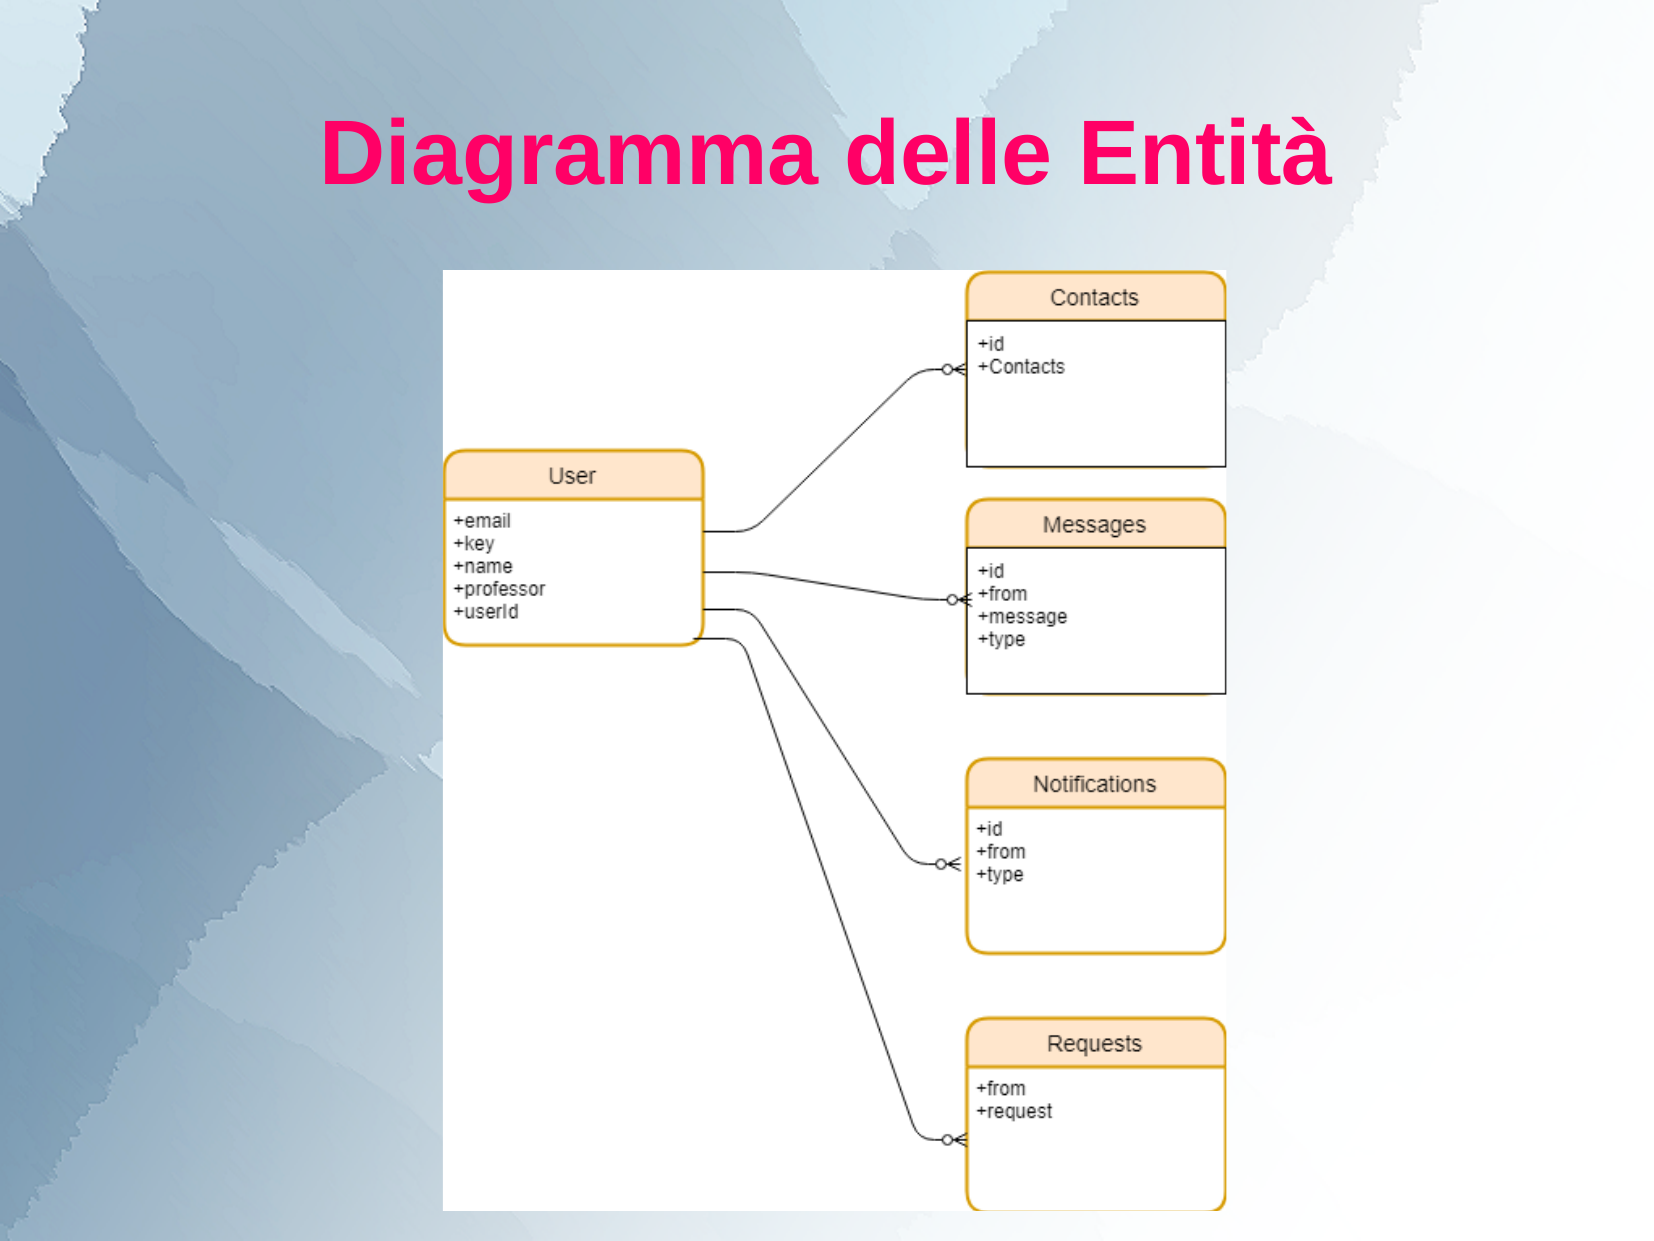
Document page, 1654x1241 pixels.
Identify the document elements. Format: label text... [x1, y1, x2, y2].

title Diagramma delle Entità [82, 49, 1571, 257]
picture [0, 0, 1654, 1241]
